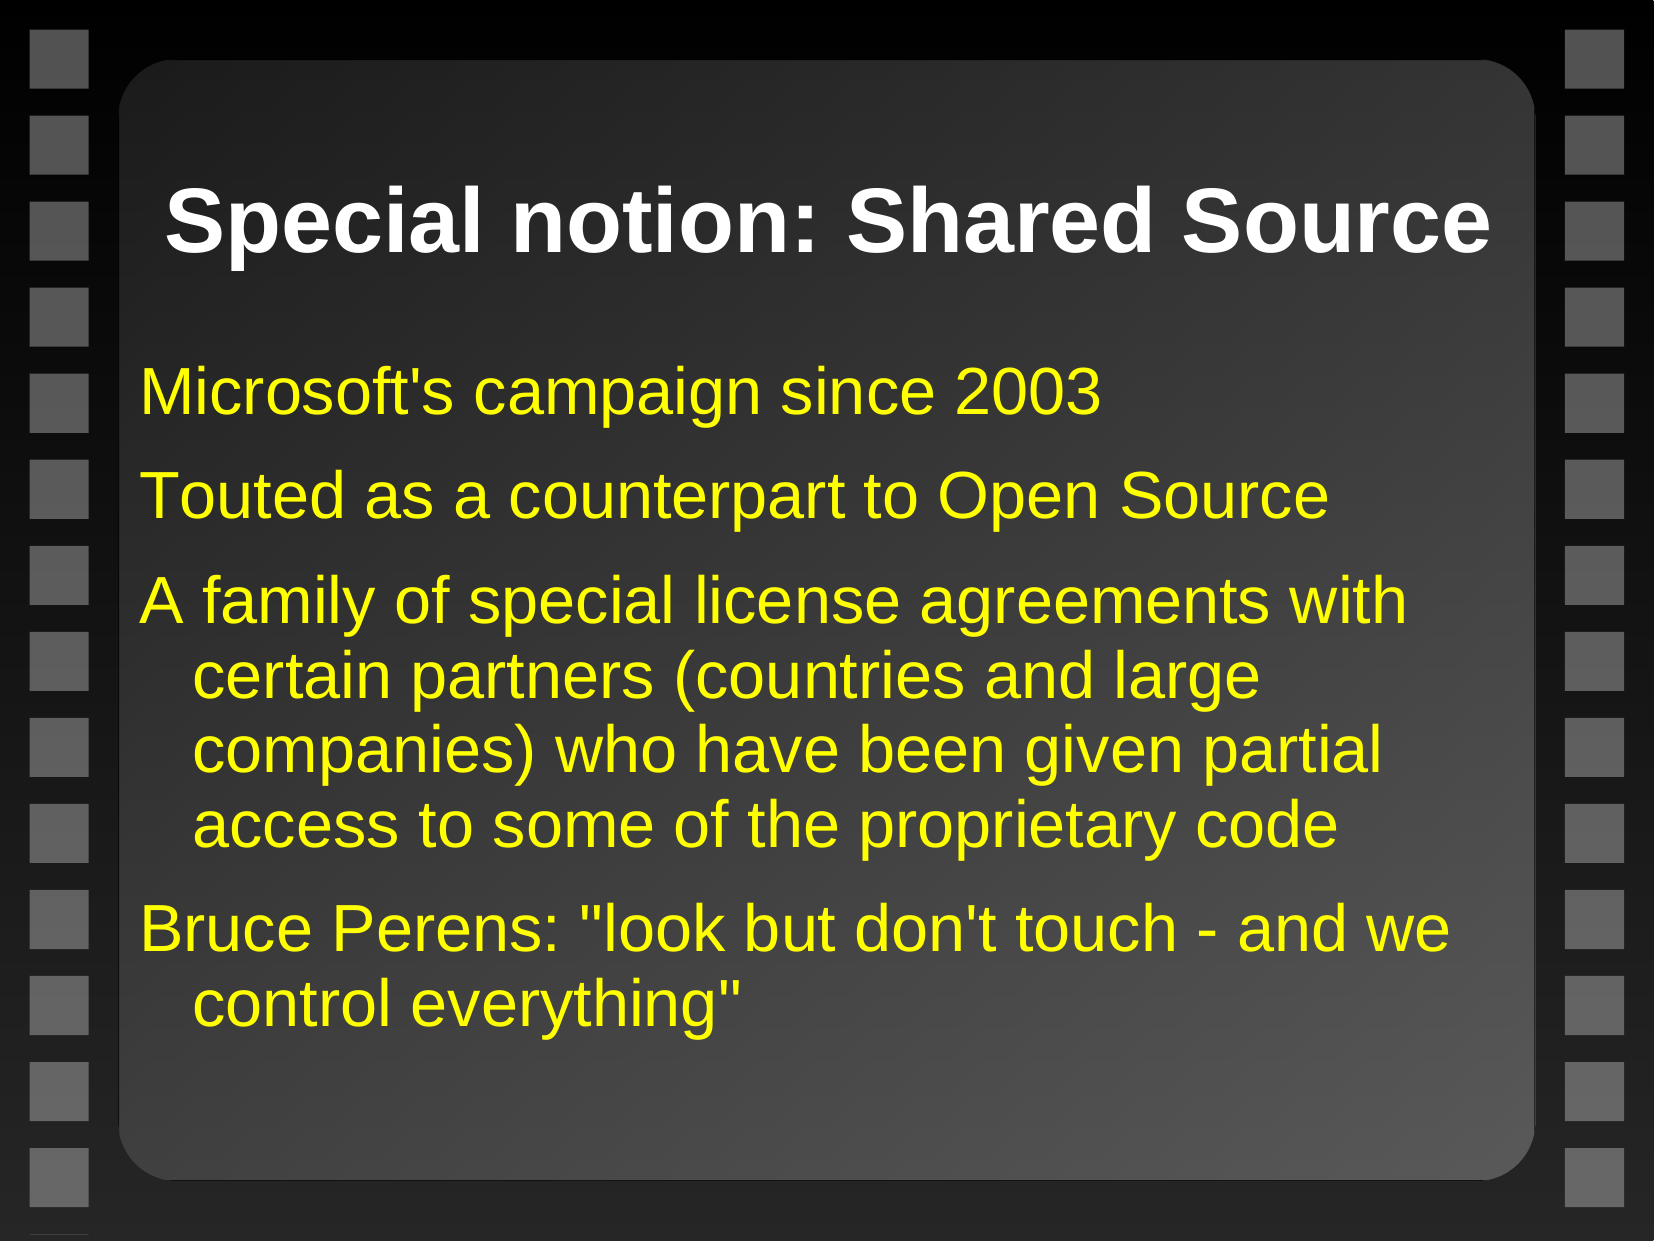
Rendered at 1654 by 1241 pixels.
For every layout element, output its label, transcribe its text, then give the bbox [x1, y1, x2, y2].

title Special notion: Shared Source [123, 117, 1536, 325]
list Microsoft's campaign since 2003 Touted as a counterpart to Open Source A family of special license agreements with certain partners (countries and large companies) who have been given partial access to some of the proprietary code Bruce Perens: "look but don't touch - and we control everything" [121, 354, 1534, 1127]
